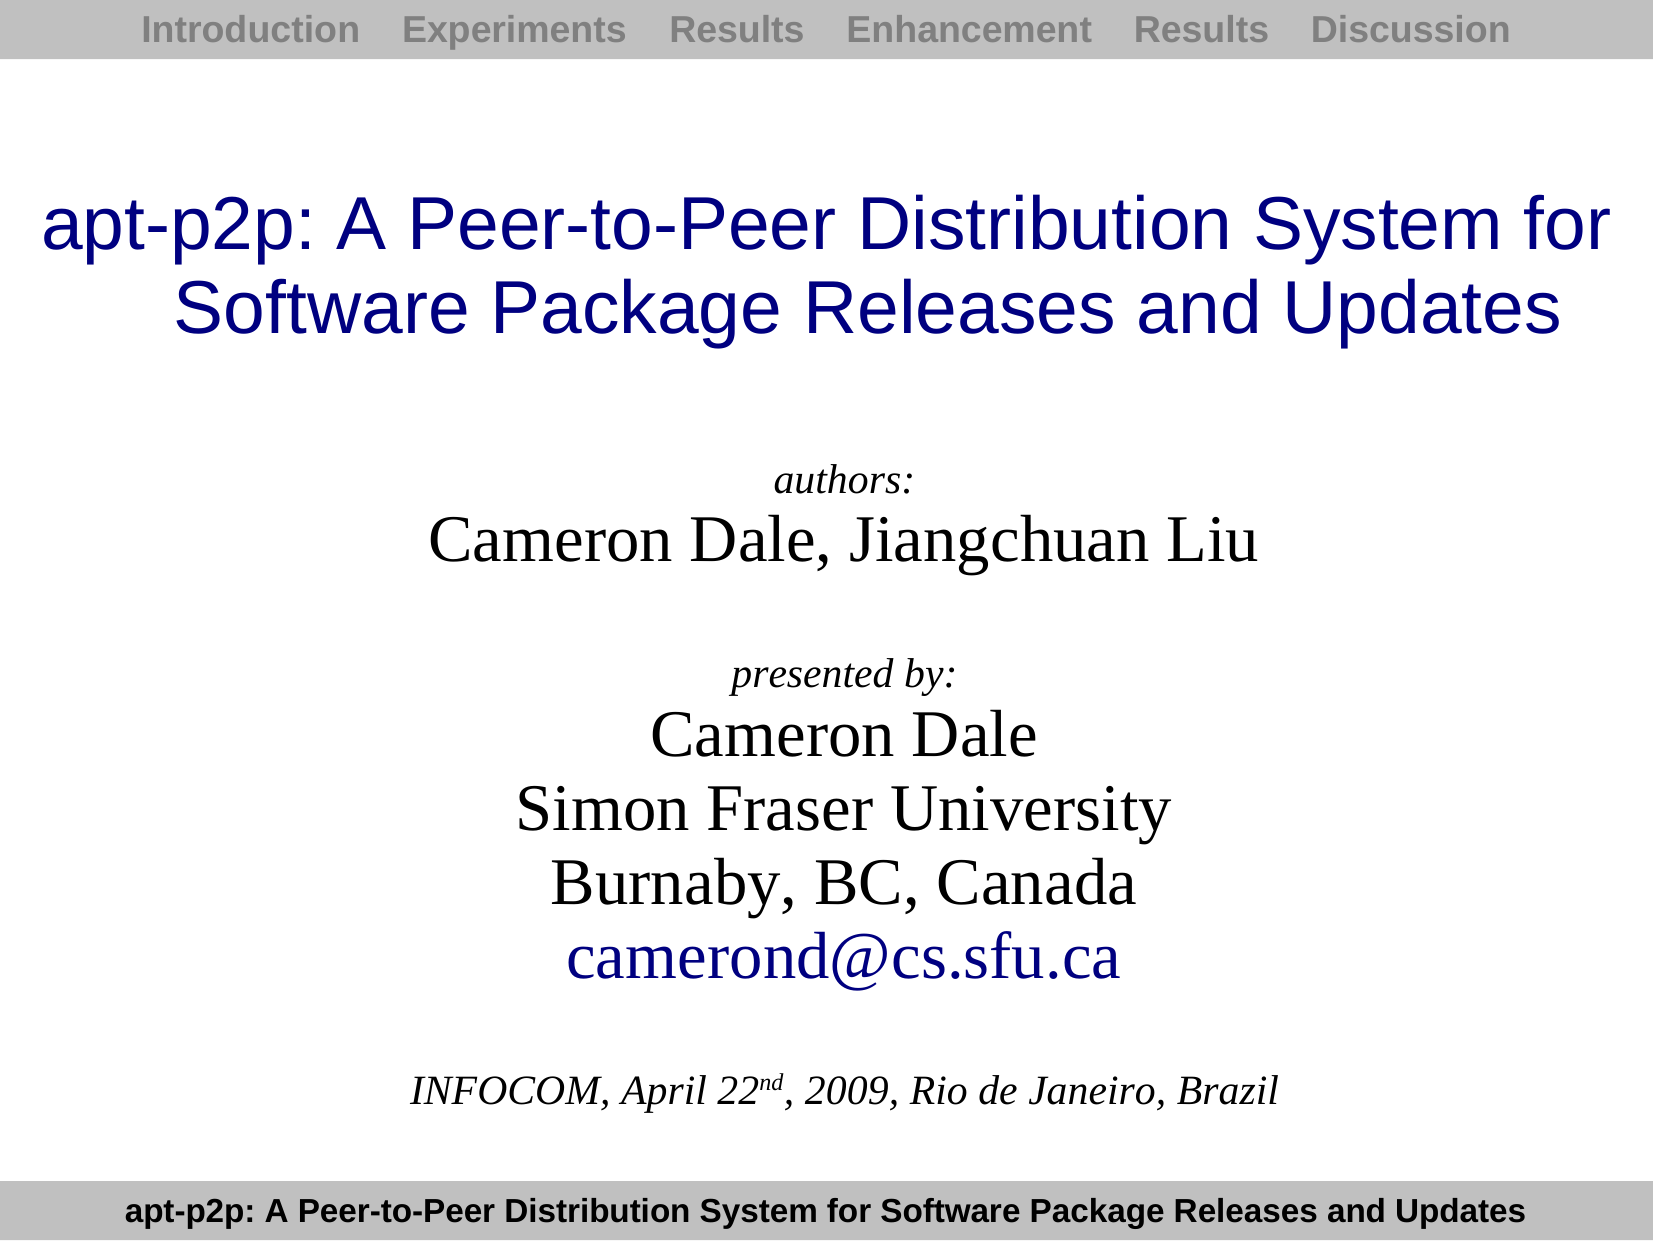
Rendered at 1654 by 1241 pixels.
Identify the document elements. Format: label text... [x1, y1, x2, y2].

subtitle authors: Cameron Dale, Jiangchuan Liu presented by: Cameron Dale Simon Fraser University Burnaby, BC, Canada camerond@cs.sfu.ca INFOCOM, April 22nd, 2009, Rio de Janeiro, Brazil [88, 442, 1565, 1127]
title apt-p2p: A Peer-to-Peer Distribution System for Software Package Releases and Updates [29, 88, 1625, 443]
